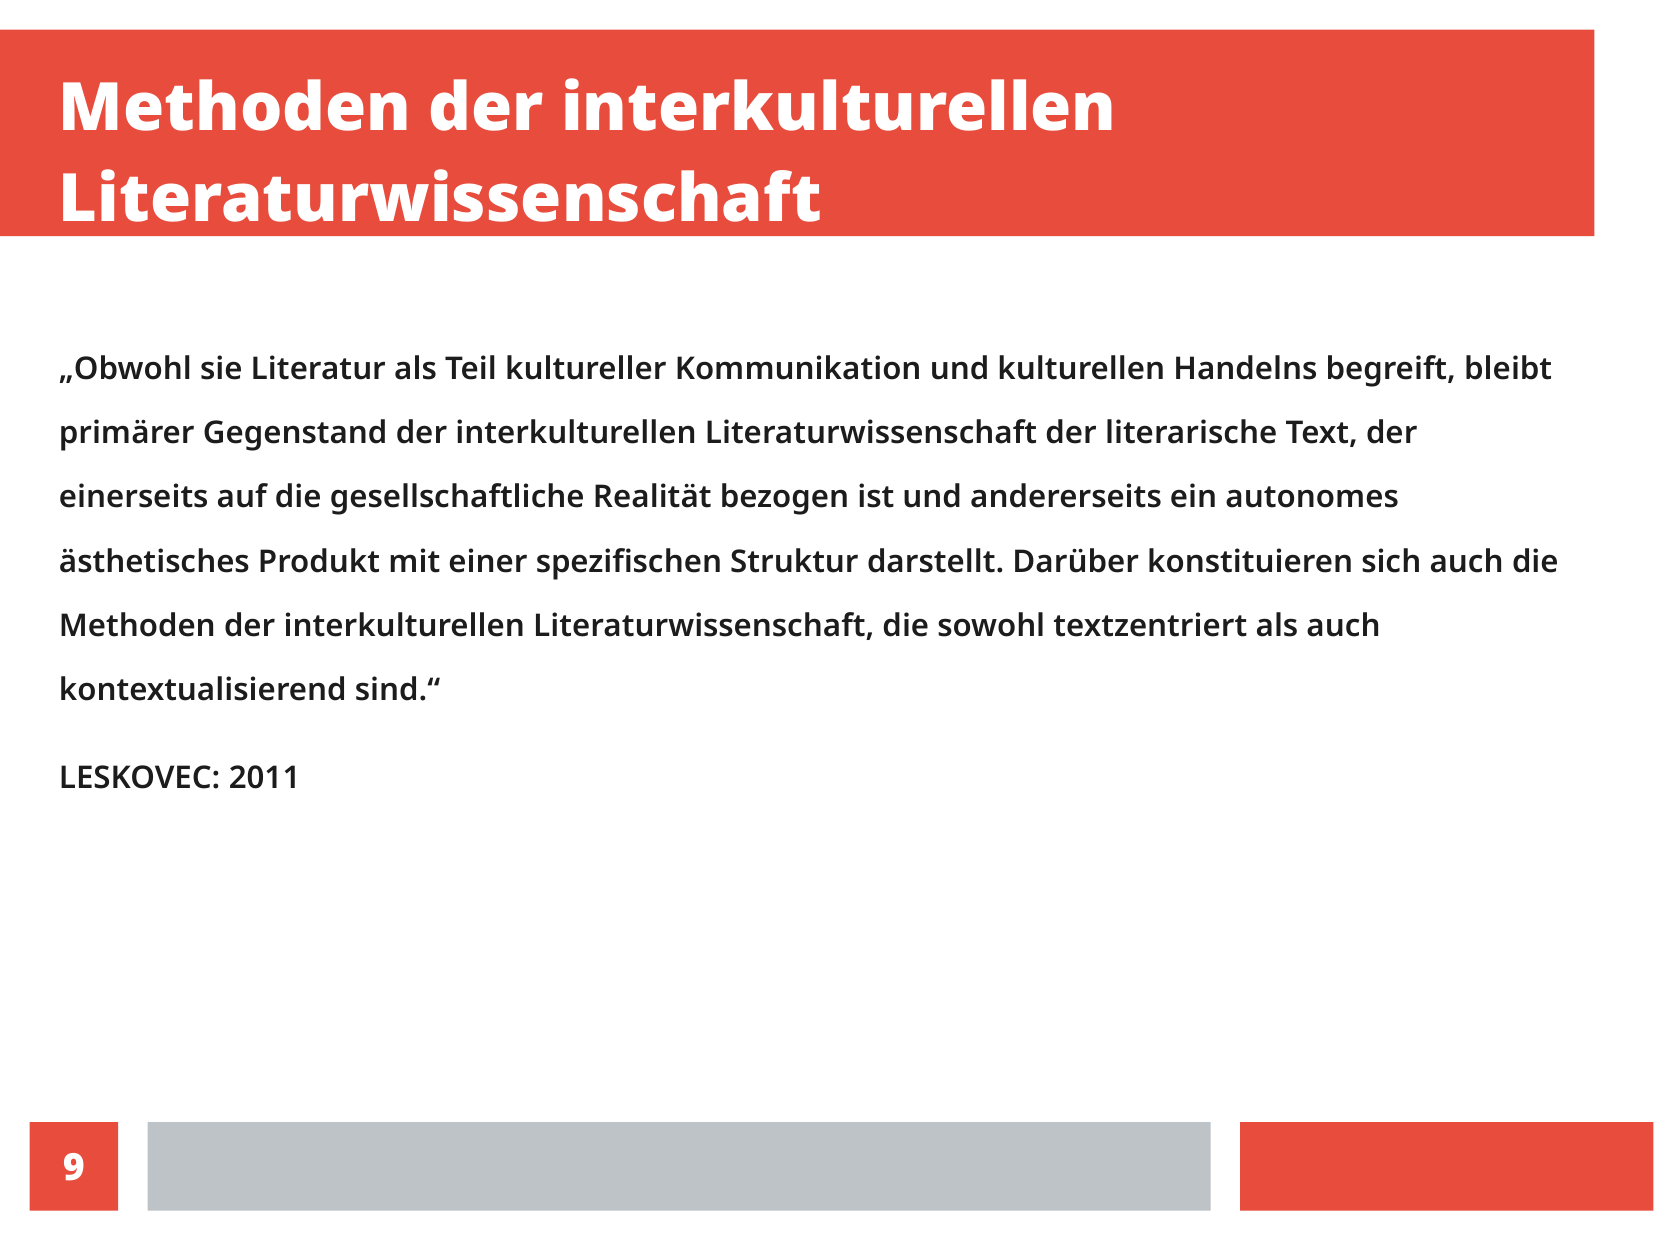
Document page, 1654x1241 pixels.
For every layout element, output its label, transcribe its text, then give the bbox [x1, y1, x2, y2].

list „Obwohl sie Literatur als Teil kultureller Kommunikation und kulturellen Handelns begreift, bleibt primärer Gegenstand der interkulturellen Literaturwissenschaft der literarische Text, der einerseits auf die gesellschaftliche Realität bezogen ist und andererseits ein autonomes ästhetisches Produkt mit einer spezifischen Struktur darstellt. Darüber konstituieren sich auch die Methoden der interkulturellen Literaturwissenschaft, die sowohl textzentriert als auch kontextualisierend sind.“ LESKOVEC: 2011 [59, 324, 1565, 1093]
title Methoden der interkulturellen Literaturwissenschaft [59, 59, 1595, 207]
